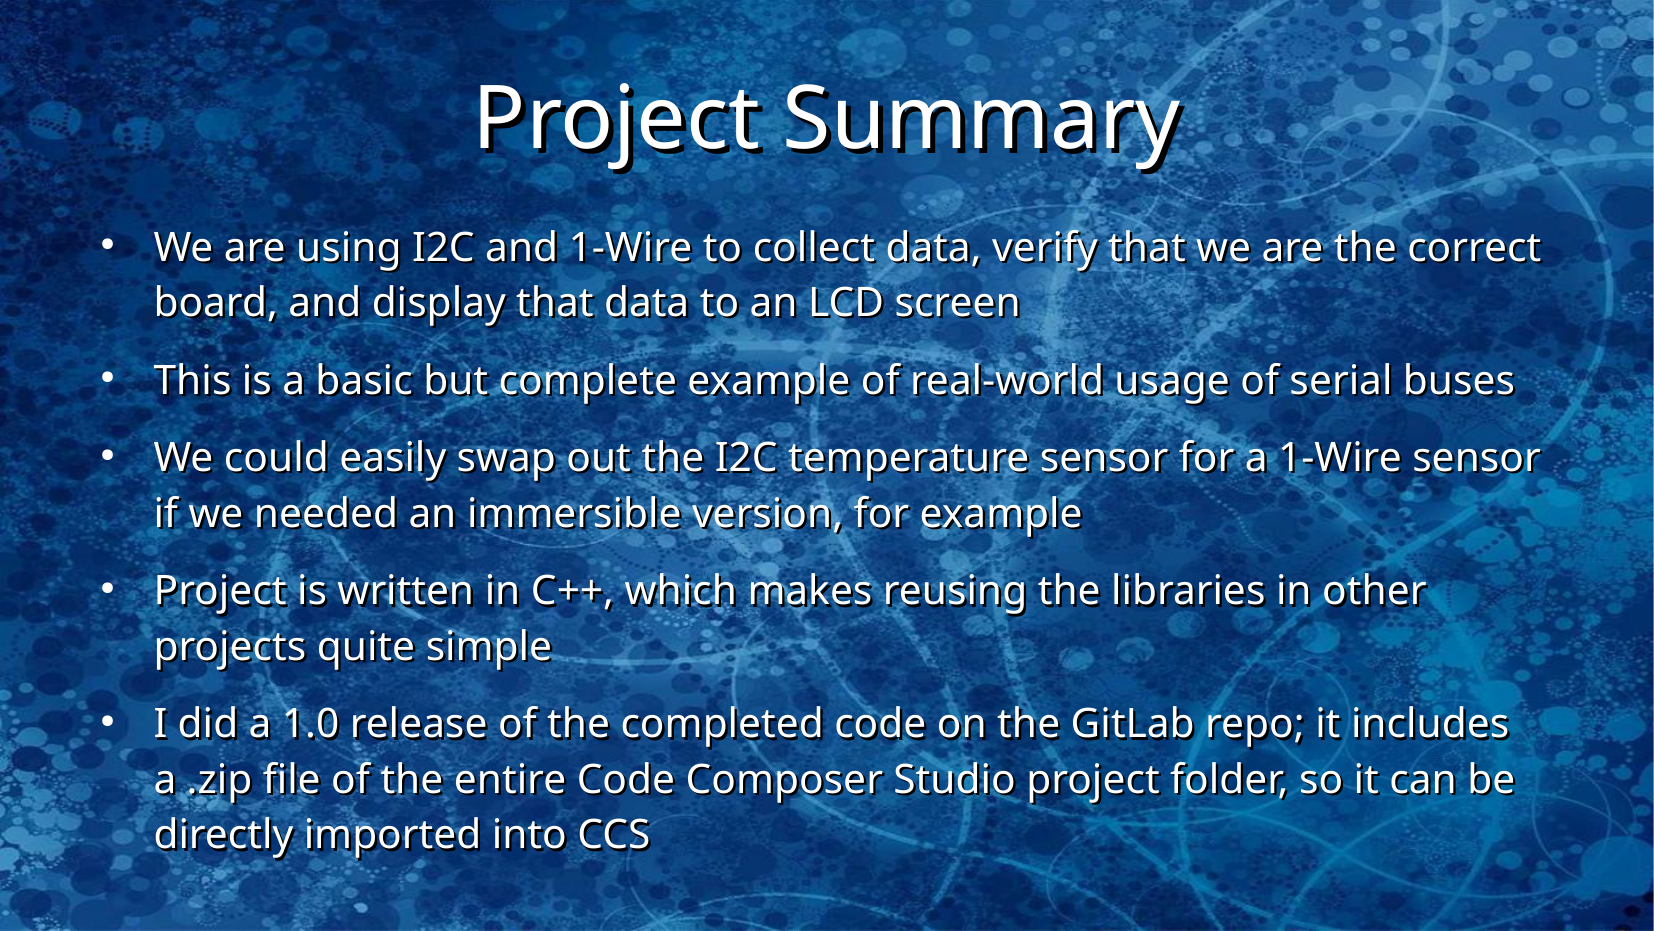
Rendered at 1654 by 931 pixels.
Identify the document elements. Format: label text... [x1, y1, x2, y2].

title Project Summary [82, 37, 1571, 193]
list We are using I2C and 1-Wire to collect data, verify that we are the correct board, and display that data to an LCD screen This is a basic but complete example of real-world usage of serial buses We could easily swap out the I2C temperature sensor for a 1-Wire sensor if we needed an immersible version, for example Project is written in C++, which makes reusing the libraries in other projects quite simple I did a 1.0 release of the completed code on the GitLab repo; it includes a .zip file of the entire Code Composer Studio project folder, so it can be directly imported into CCS [82, 217, 1571, 776]
picture [0, 0, 1654, 931]
